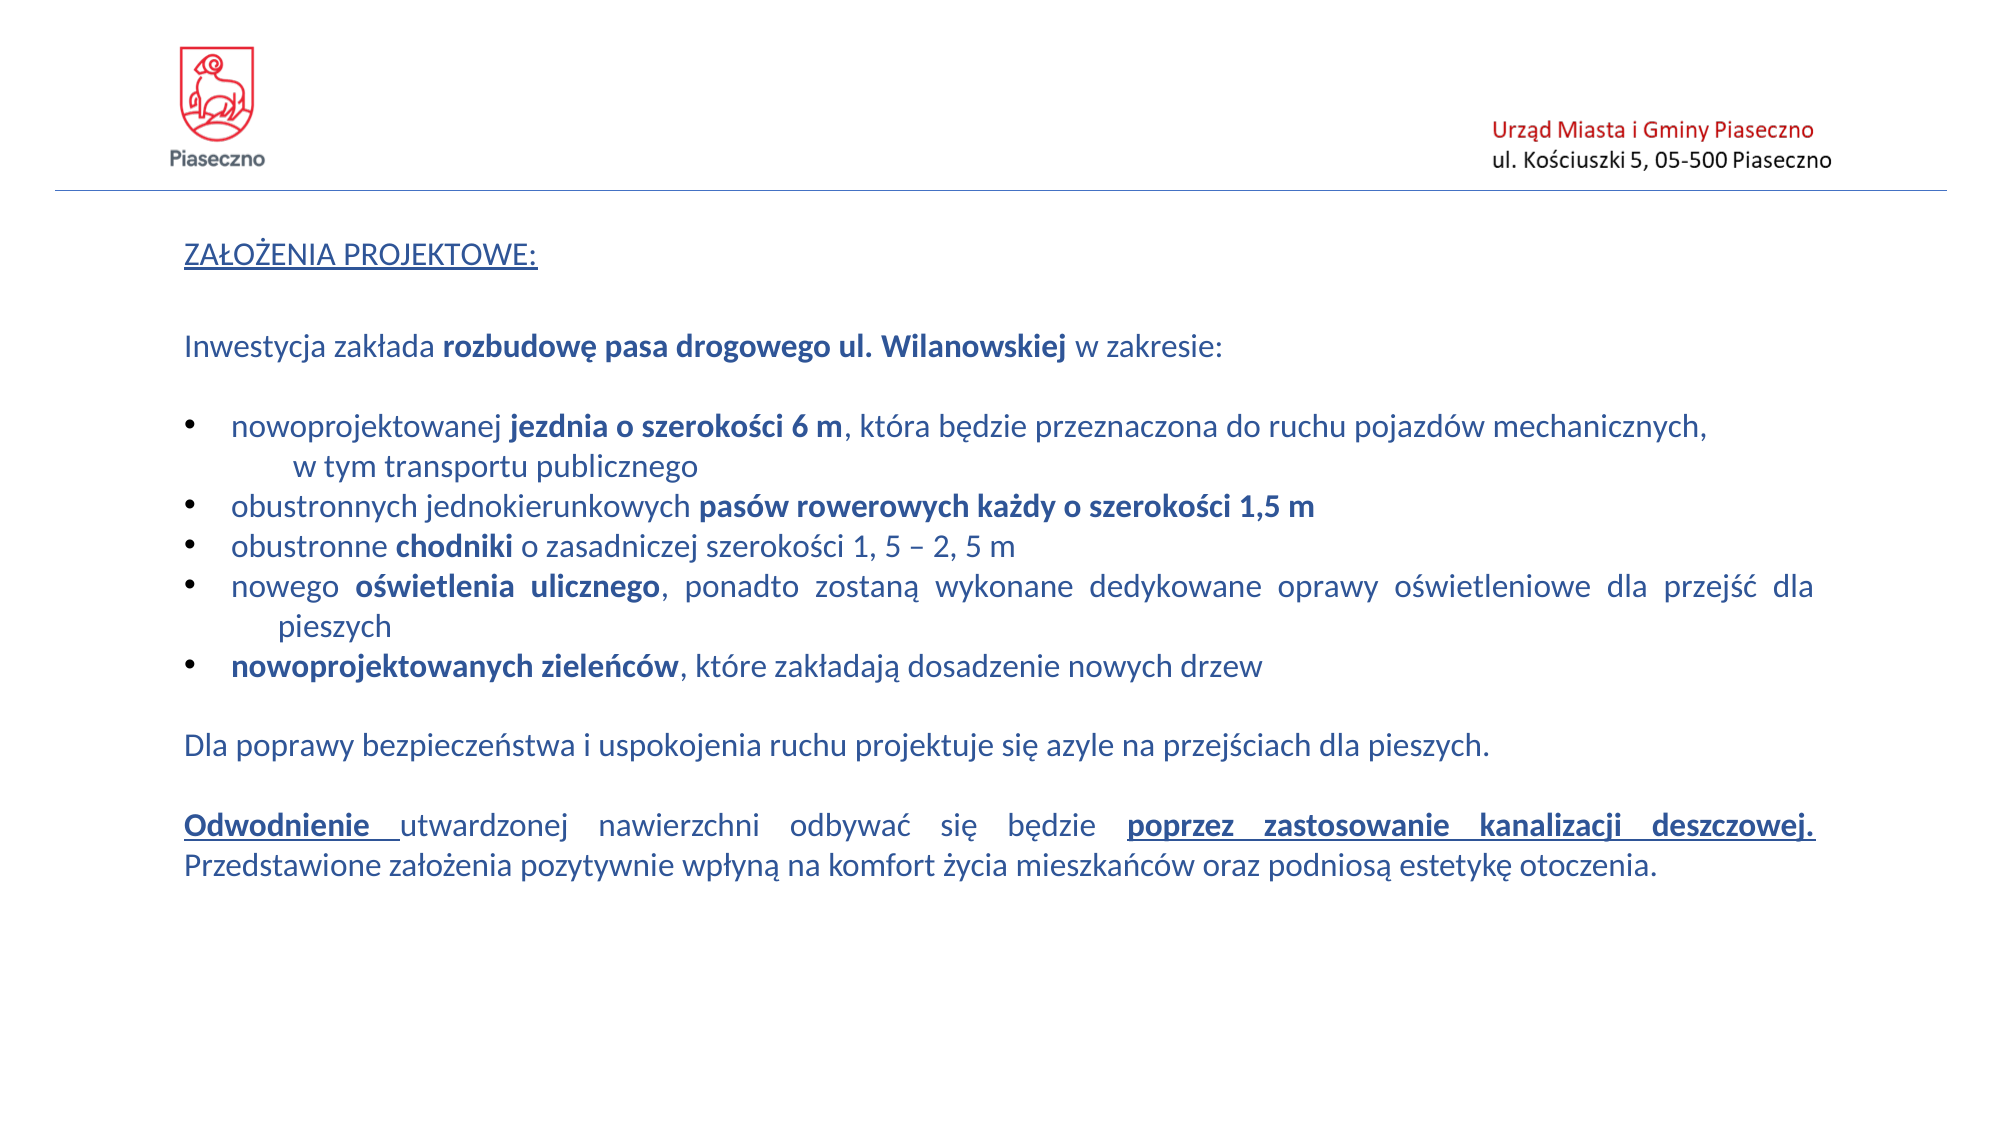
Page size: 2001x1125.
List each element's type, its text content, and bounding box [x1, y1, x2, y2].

picture [169, 45, 1859, 190]
text_box ZAŁOŻENIA PROJEKTOWE: Inwestycja zakłada rozbudowę pasa drogowego ul. Wilanowskiej w zakresie: nowoprojektowanej jezdnia o szerokości 6 m, która będzie przeznaczona do ruchu pojazdów mechanicznych, w tym transportu publicznego obustronnych jednokierunkowych pasów rowerowych każdy o szerokości 1,5 m obustronne chodniki o zasadniczej szerokości 1, 5 – 2, 5 m nowego oświetlenia ulicznego, ponadto zostaną wykonane dedykowane oprawy oświetleniowe dla przejść dla pieszych nowoprojektowanych zieleńców, które zakładają dosadzenie nowych drzew Dla poprawy bezpieczeństwa i uspokojenia ruchu projektuje się azyle na przejściach dla pieszych. Odwodnienie utwardzonej nawierzchni odbywać się będzie poprzez zastosowanie kanalizacji deszczowej. Przedstawione założenia pozytywnie wpłyną na komfort życia mieszkańców oraz podniosą estetykę otoczenia. [169, 205, 1831, 1011]
